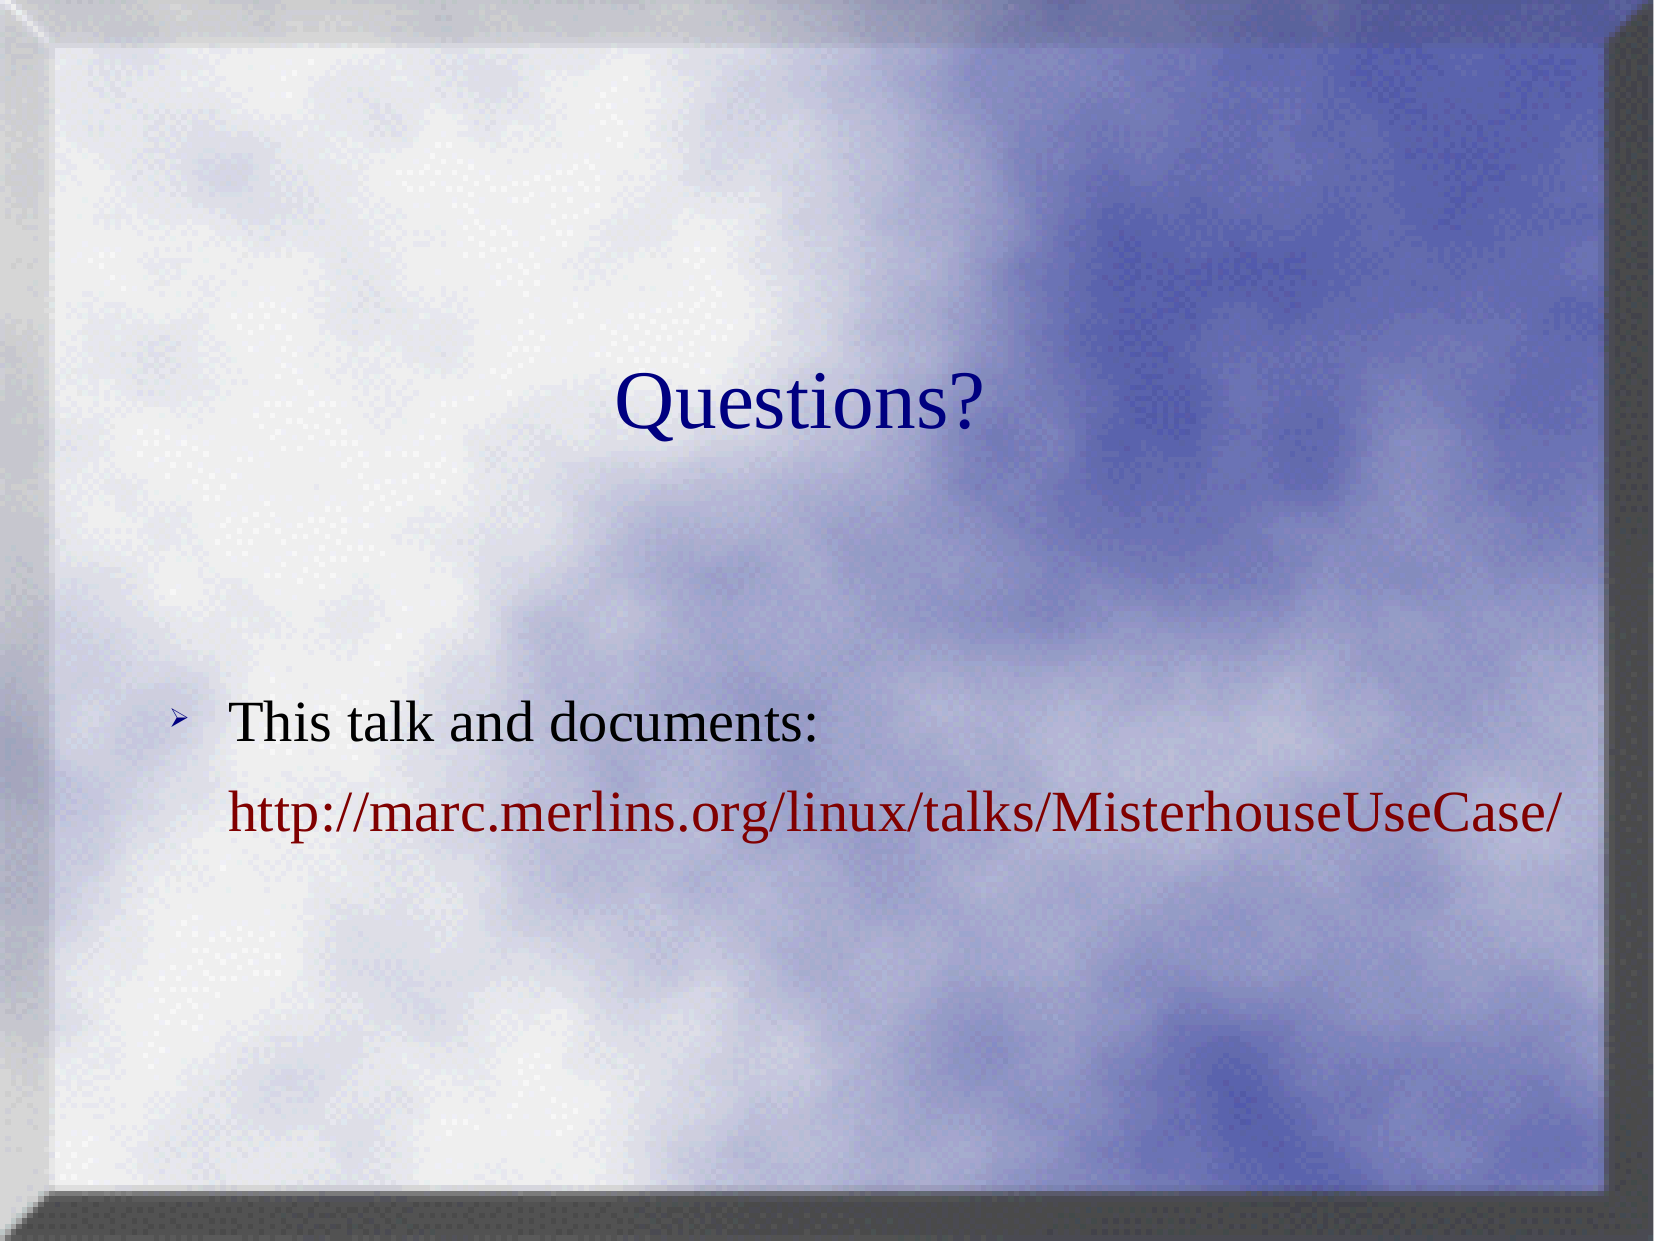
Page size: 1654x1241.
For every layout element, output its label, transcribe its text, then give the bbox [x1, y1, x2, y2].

list This talk and documents: http://marc.merlins.org/linux/talks/MisterhouseUseCase/ [169, 689, 1582, 909]
picture [0, 0, 1654, 1241]
title Questions? [181, 314, 1420, 487]
